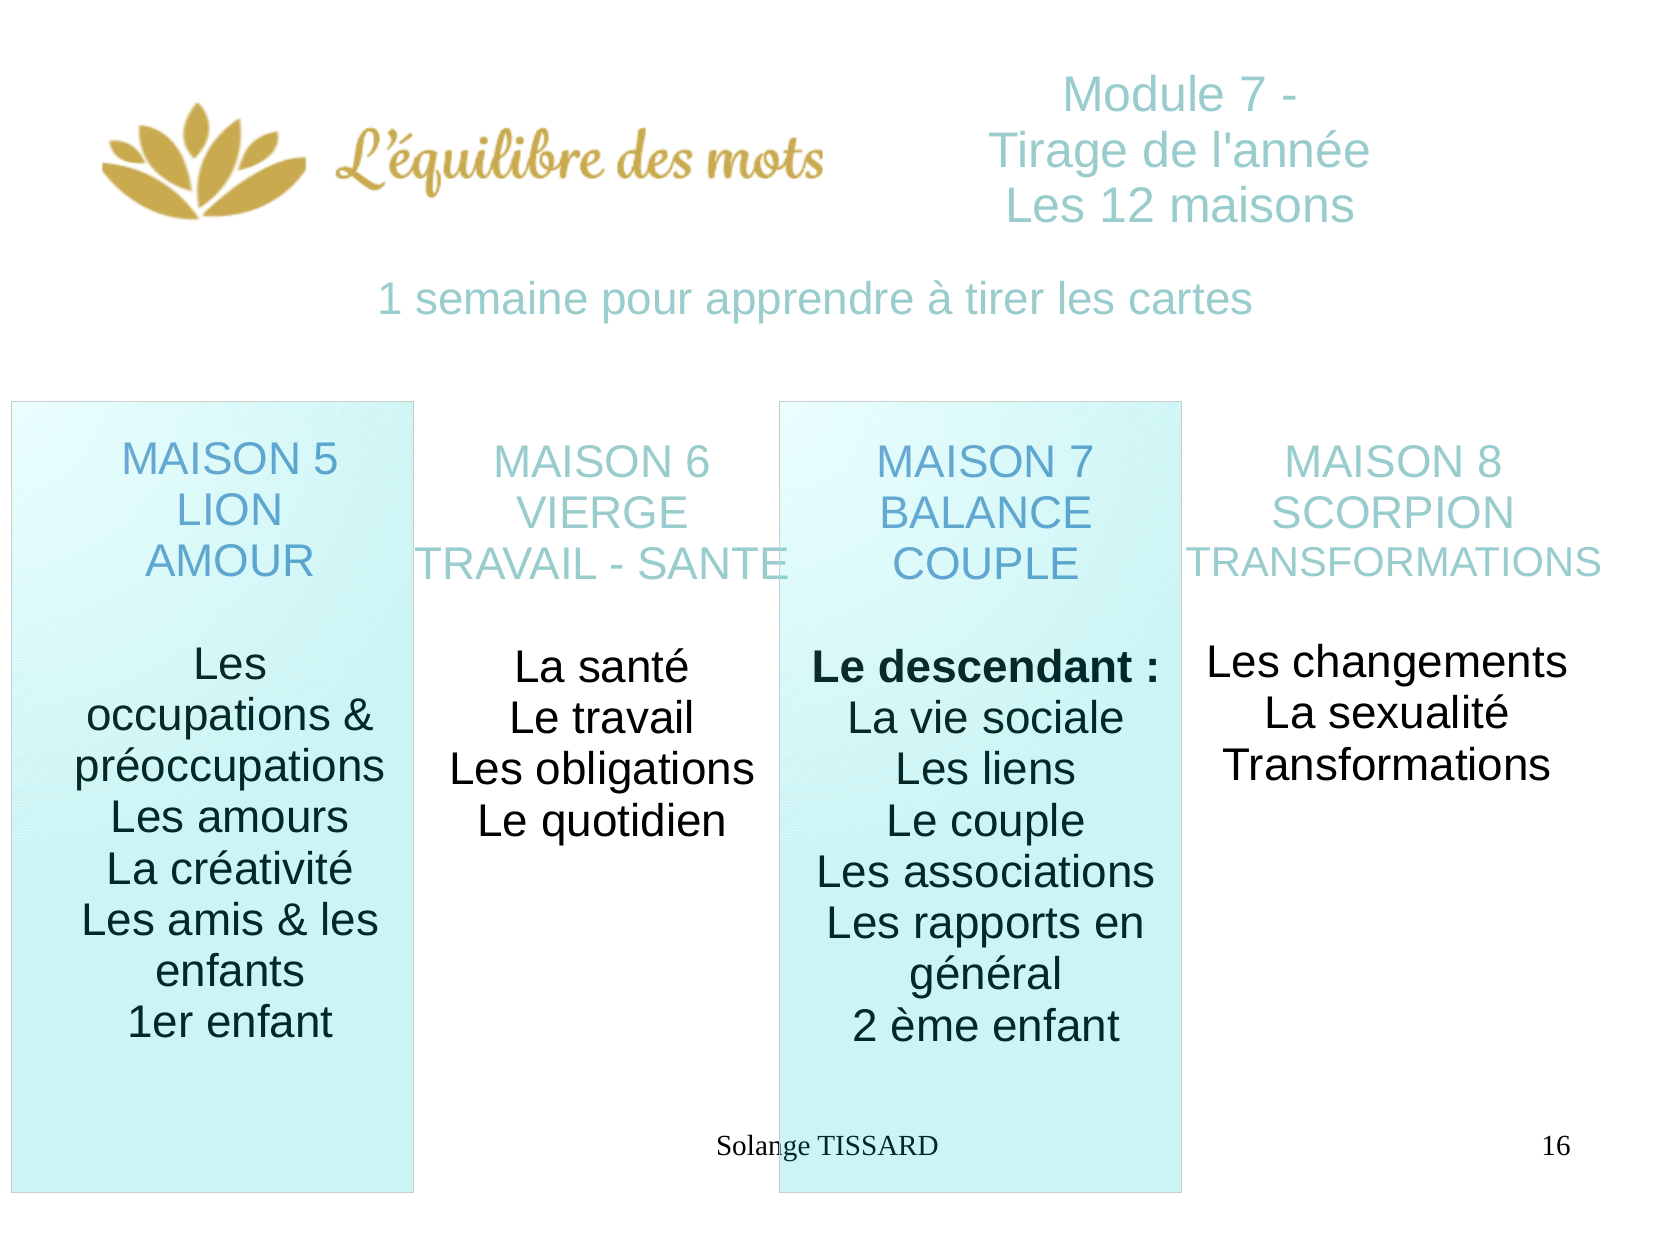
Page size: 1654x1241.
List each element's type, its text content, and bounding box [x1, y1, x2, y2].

text_box MAISON 6 VIERGE TRAVAIL - SANTE La santé Le travail Les obligations Le quotidien [389, 428, 815, 1209]
title Module 7 - Tirage de l'année Les 12 maisons [826, 46, 1534, 254]
text_box MAISON 8 SCORPION TRANSFORMATIONS Les changements La sexualité Transformations [1182, 428, 1619, 1108]
text_box [779, 401, 1182, 1193]
text_box [11, 401, 414, 1193]
picture [70, 94, 848, 237]
text_box 1 semaine pour apprendre à tirer les cartes [165, 265, 1477, 361]
text_box MAISON 7 BALANCE COUPLE Le descendant : La vie sociale Les liens Le couple Les associations Les rapports en général 2 ème enfant [815, 1108, 1199, 1209]
